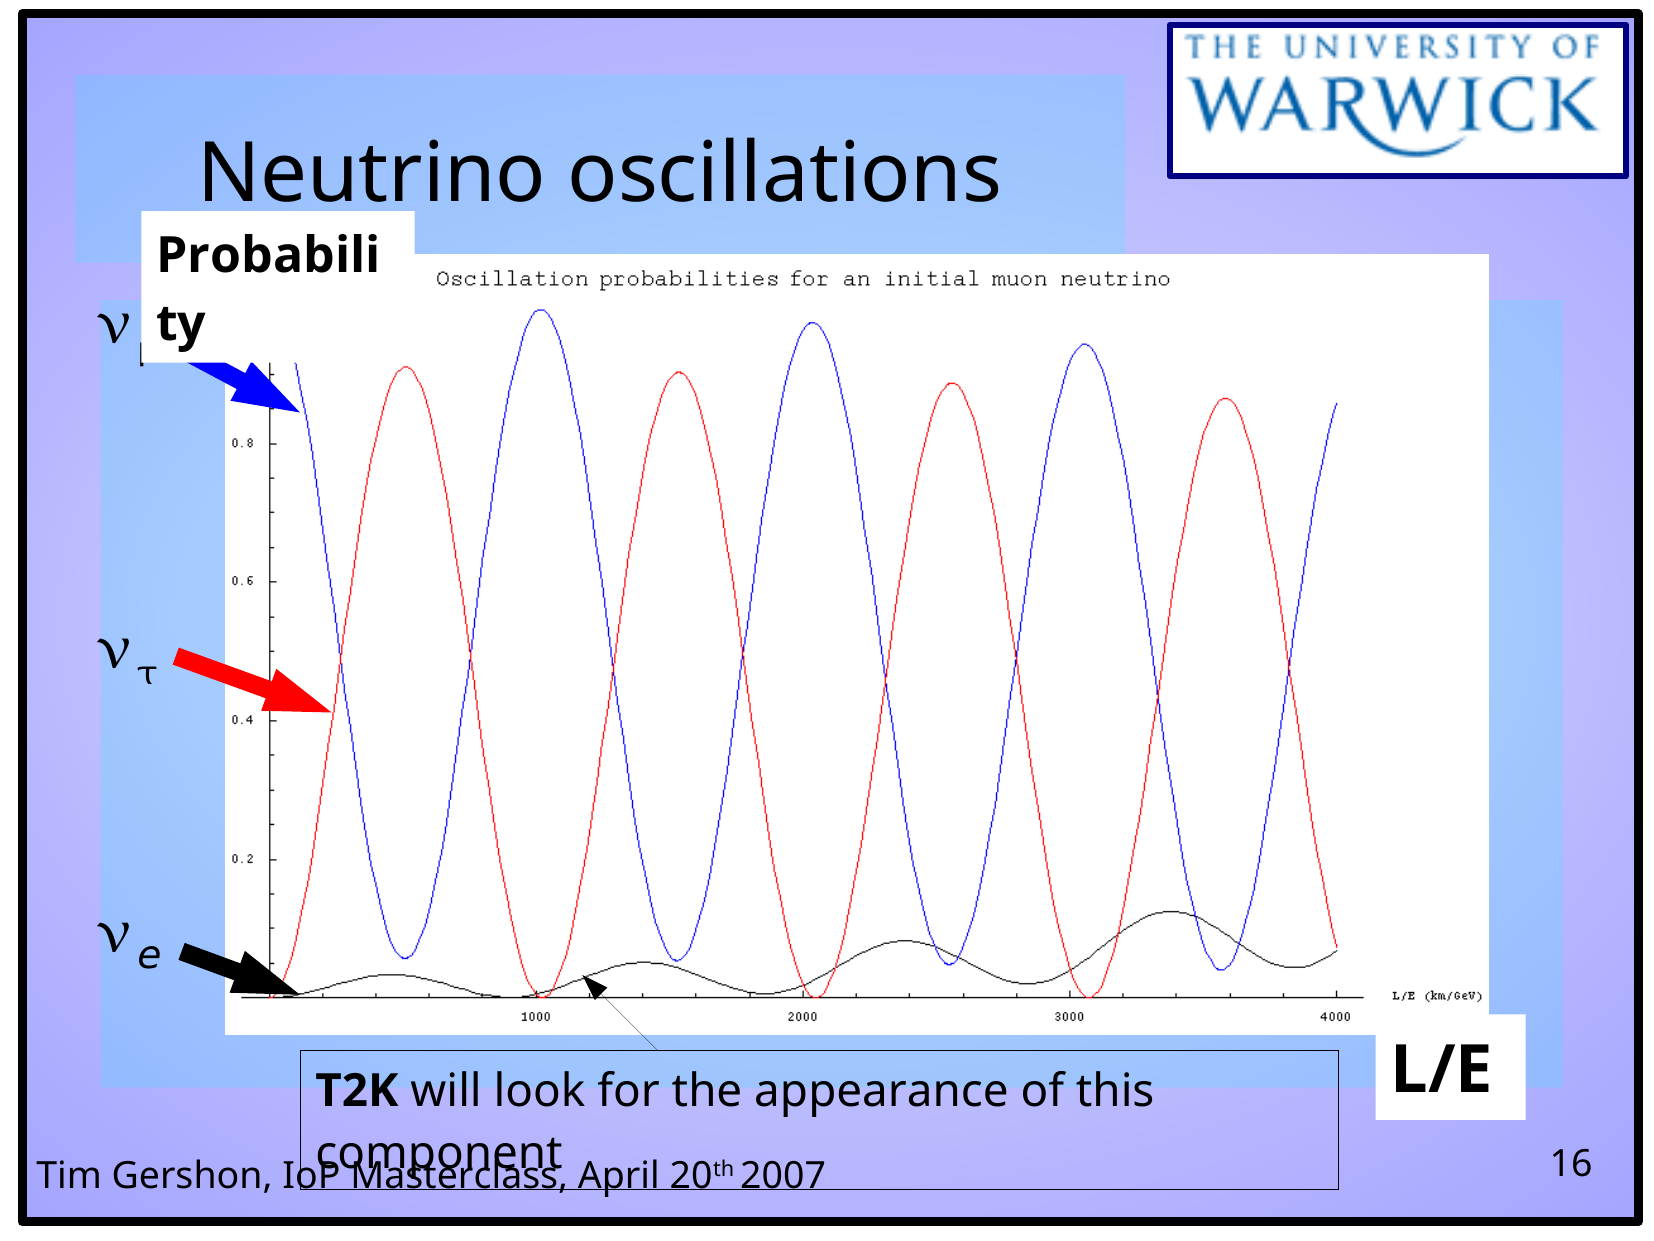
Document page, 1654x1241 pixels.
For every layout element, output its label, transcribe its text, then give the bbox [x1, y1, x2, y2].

chart [79, 282, 176, 370]
text_box <number> [1533, 1125, 1609, 1201]
picture [1172, 27, 1623, 174]
text_box Tim Gershon, IoP Masterclass, April 20th 2007 [37, 1136, 826, 1212]
picture [229, 363, 250, 372]
text_box Tim Gershon, IoP Masterclass, April 20th 2007 [301, 1136, 826, 1189]
text_box [22, 13, 1639, 1222]
text_box Probability [141, 211, 415, 287]
picture [225, 254, 1489, 1035]
chart [79, 890, 176, 978]
chart [79, 607, 175, 695]
text_box L/E [1375, 1014, 1526, 1111]
text_box T2K will look for the appearance of this component [300, 1050, 1339, 1121]
text_box Neutrino oscillations [75, 75, 1126, 263]
